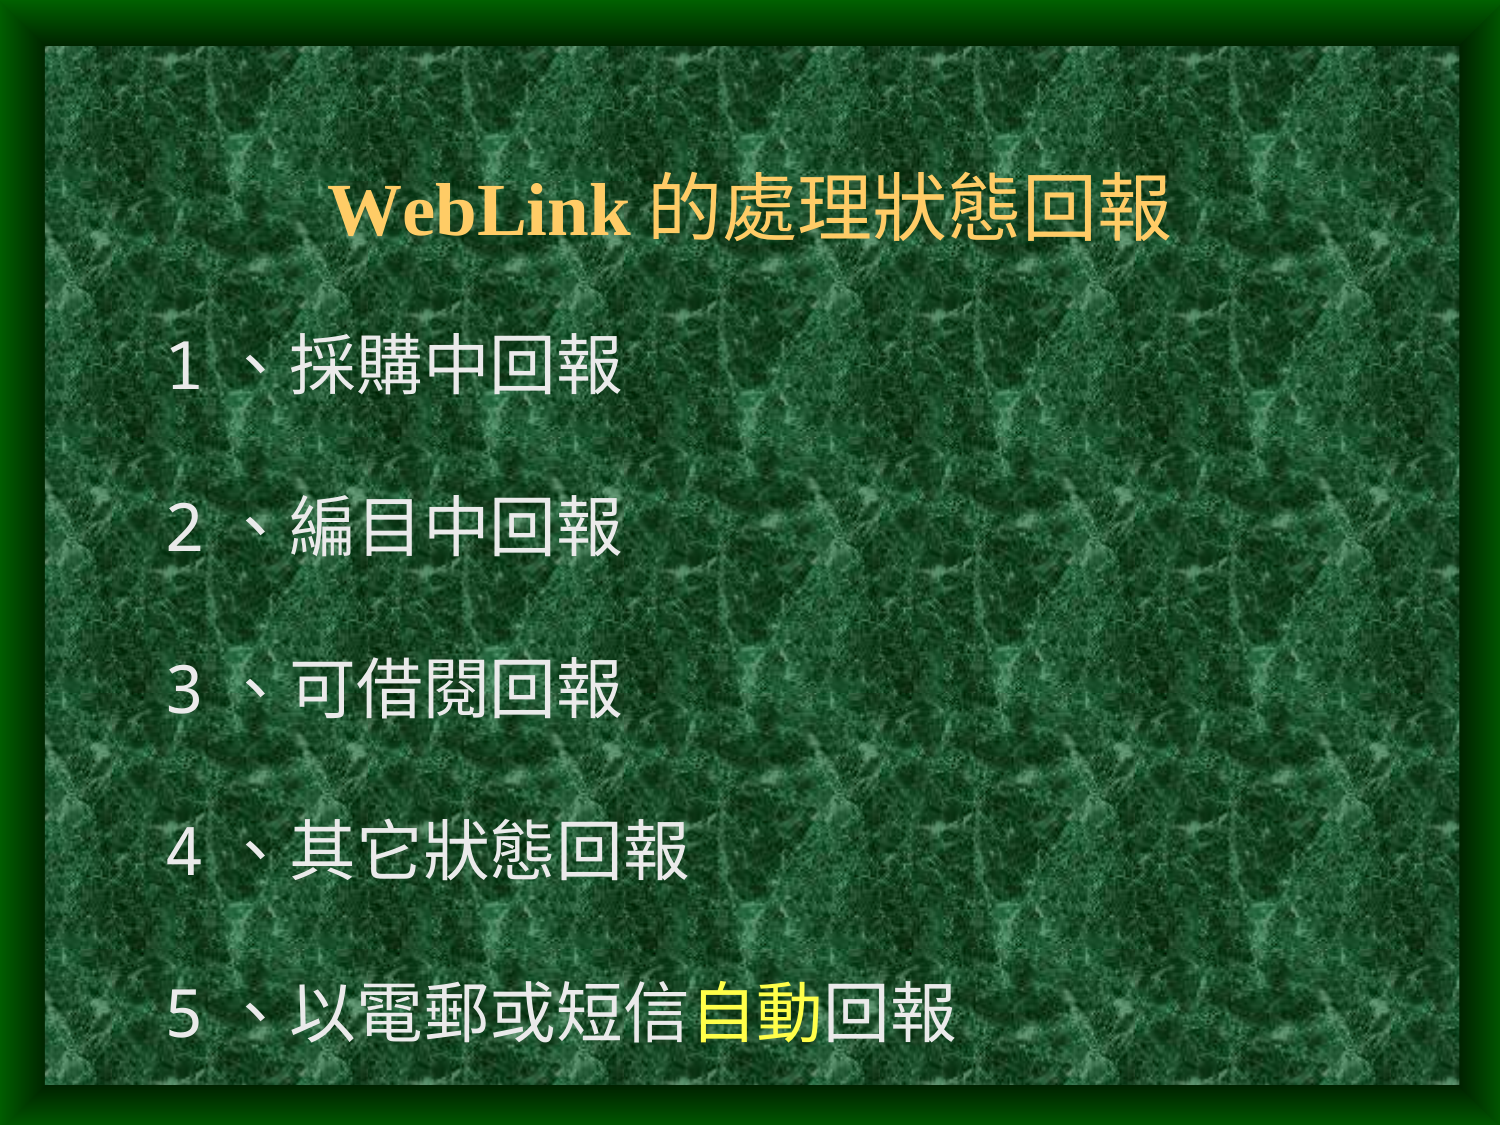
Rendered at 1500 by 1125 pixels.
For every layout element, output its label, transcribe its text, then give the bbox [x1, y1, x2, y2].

title WebLink的處理狀態回報 [112, 150, 1388, 256]
picture [44, 46, 1460, 1085]
list 1、採購中回報 2、編目中回報 3、可借閱回報 4、其它狀態回報 5、以電郵或短信自動回報 [149, 255, 1341, 1074]
